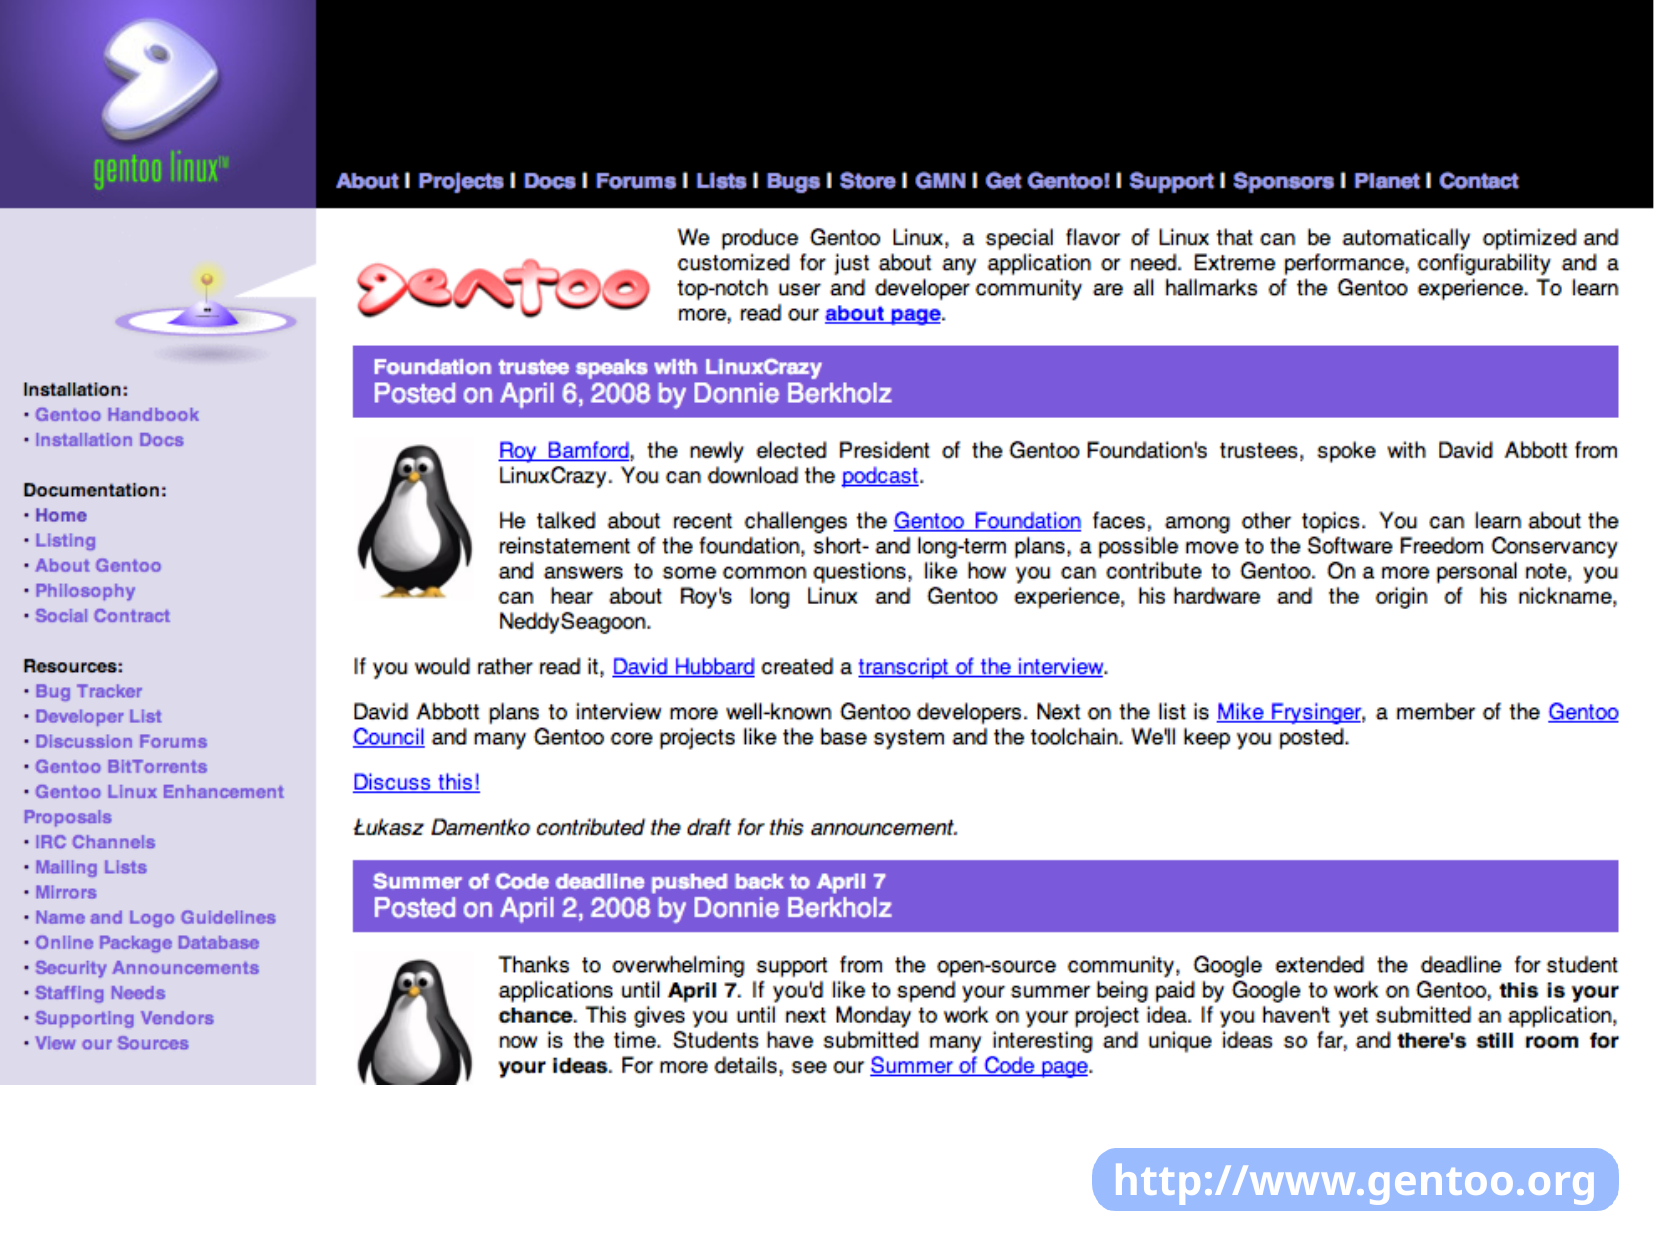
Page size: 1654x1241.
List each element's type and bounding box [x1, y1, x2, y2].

picture [1092, 1148, 1619, 1211]
picture [0, 0, 1654, 1085]
